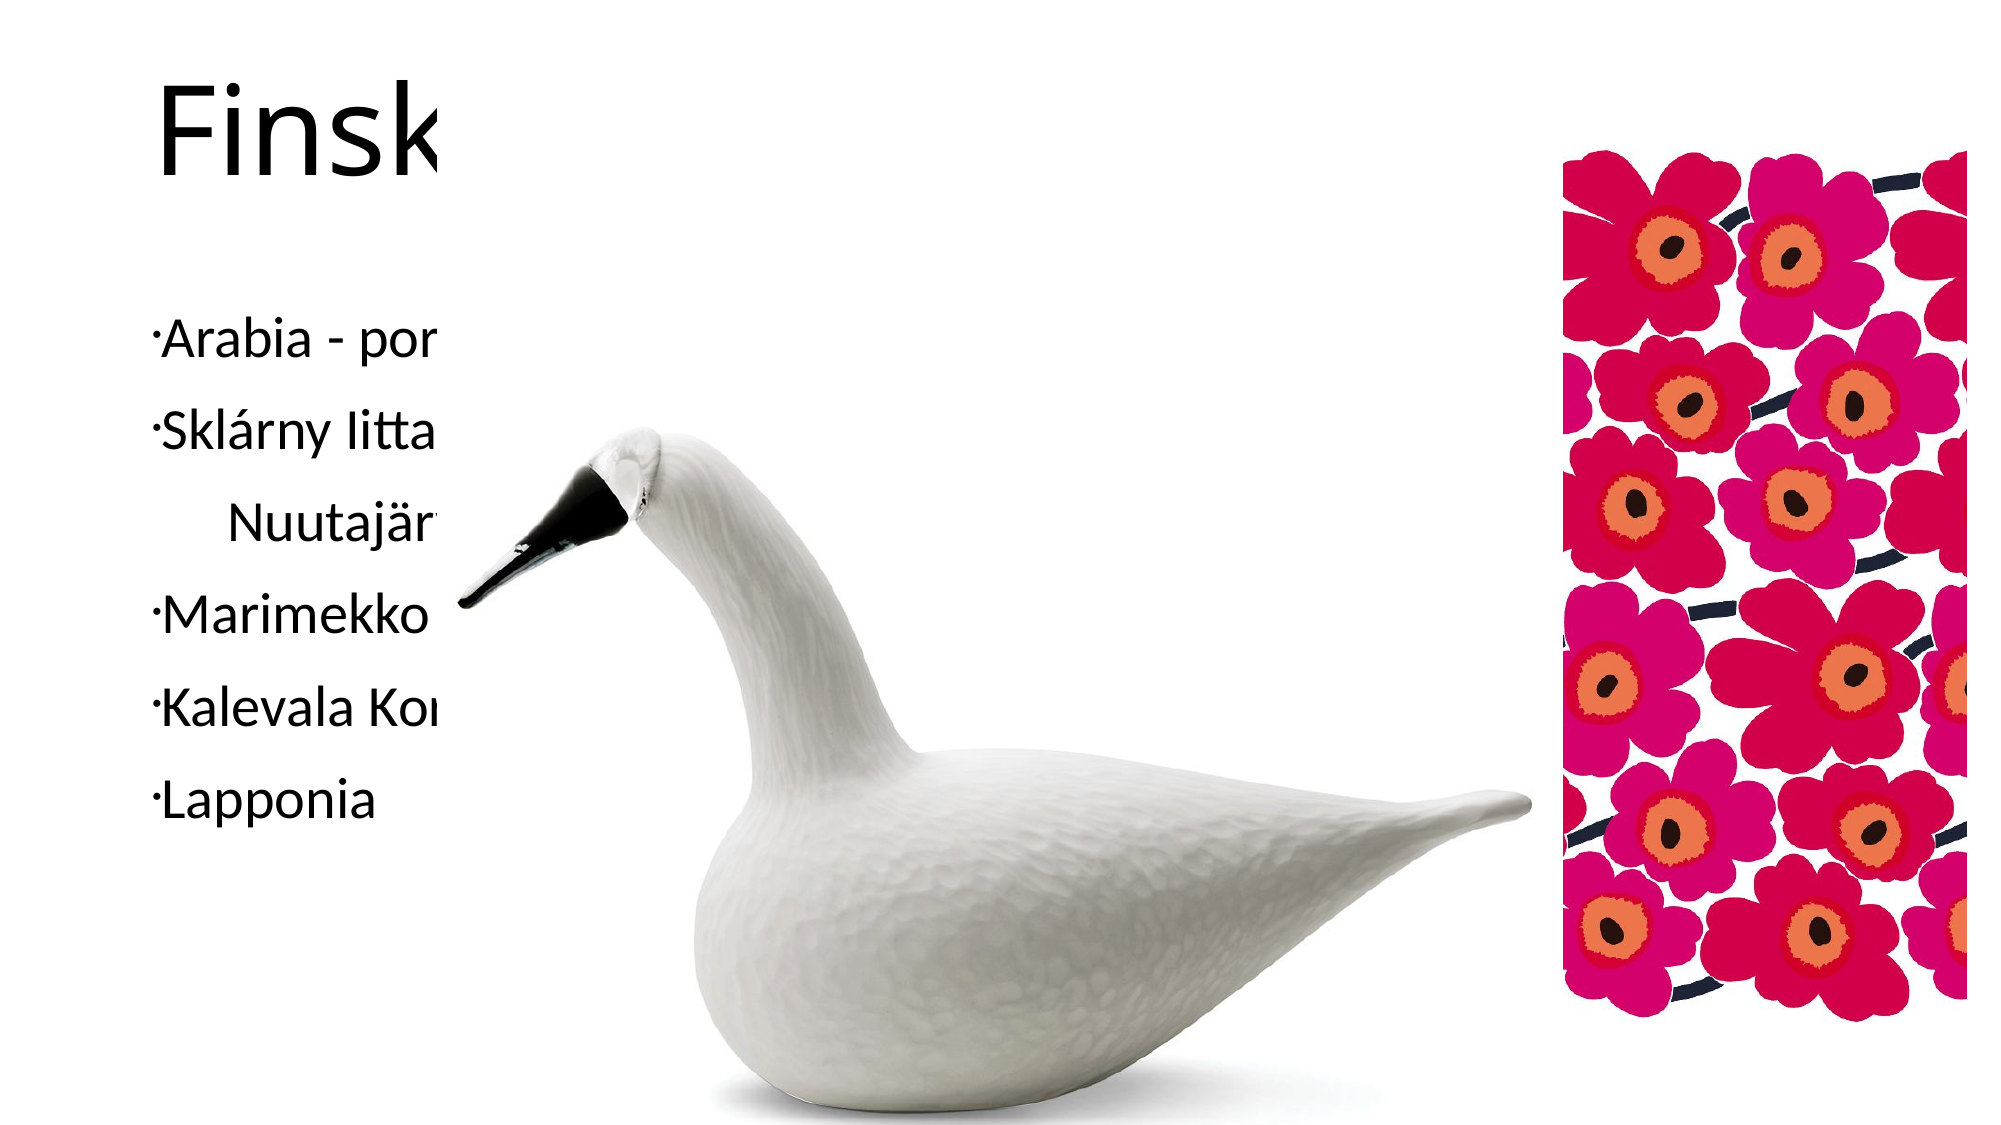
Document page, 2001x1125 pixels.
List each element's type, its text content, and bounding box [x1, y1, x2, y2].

list Arabia - porcelán Sklárny Iittala (Oivo Toikka), Nuutajärvi Marimekko – textilie, bytové doplňky Kalevala Koru Lapponia [1563, 299, 1863, 1014]
list Arabia - porcelán Sklárny Iittala (Oivo Toikka), Nuutajärvi Marimekko – textilie, bytové doplňky Kalevala Koru Lapponia [137, 299, 437, 1014]
title Finský design [137, 59, 437, 278]
picture [437, 23, 1967, 1125]
title Finský design [1563, 59, 1863, 278]
